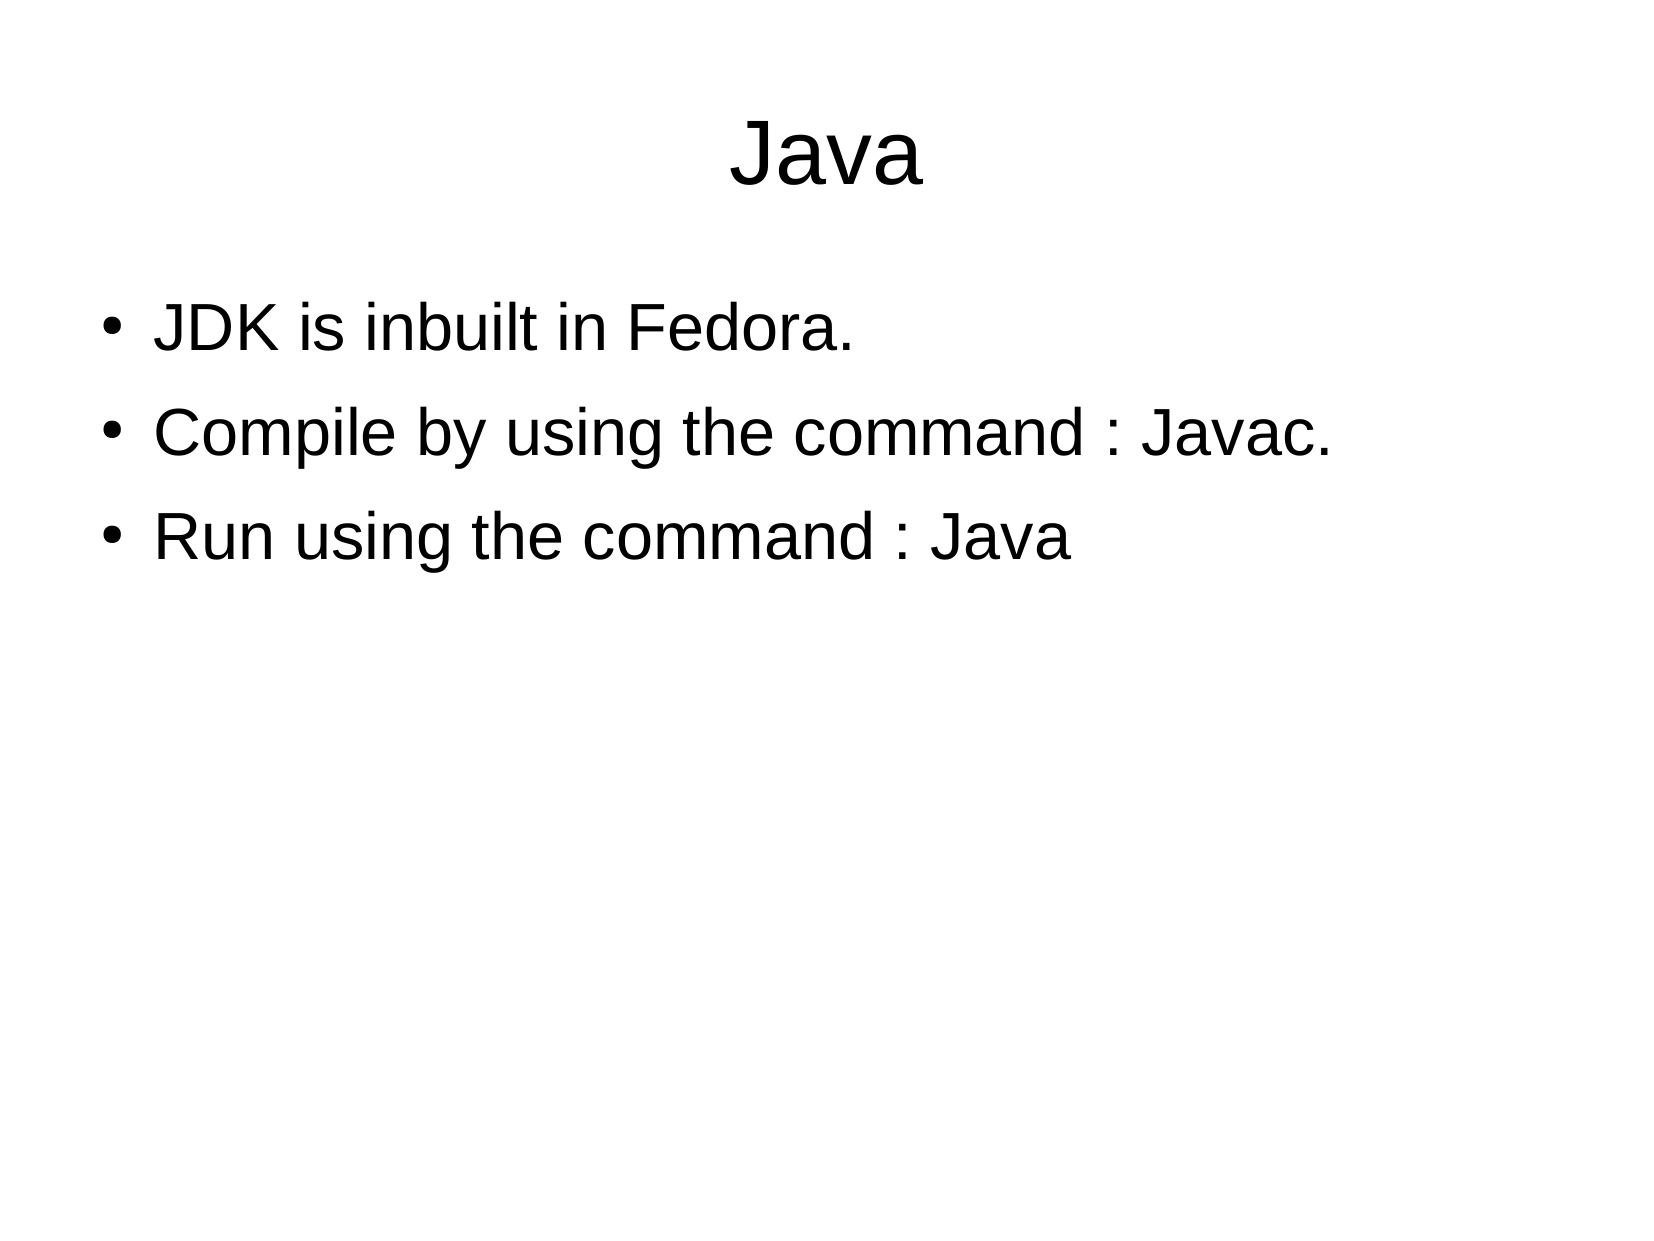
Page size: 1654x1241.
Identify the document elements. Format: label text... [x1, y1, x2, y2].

title Java [82, 56, 1571, 250]
list JDK is inbuilt in Fedora. Compile by using the command : Javac. Run using the command : Java [82, 290, 1571, 1094]
